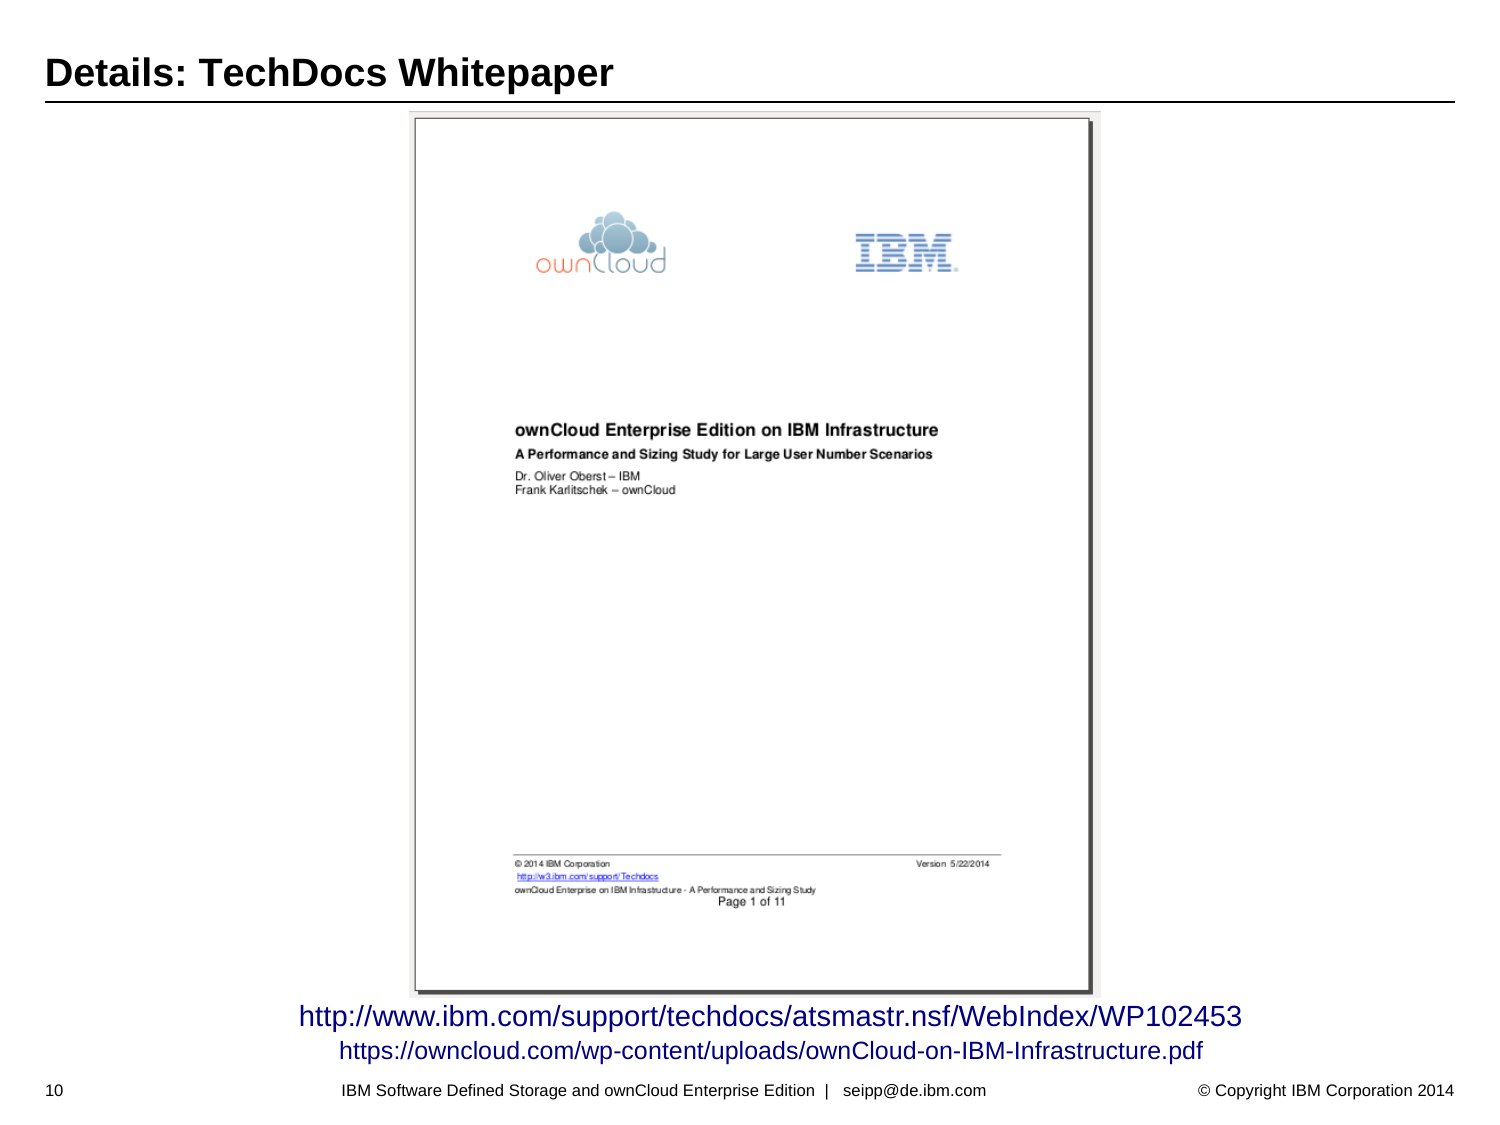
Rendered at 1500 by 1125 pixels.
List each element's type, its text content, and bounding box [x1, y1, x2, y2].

text_box http://www.ibm.com/support/techdocs/atsmastr.nsf/WebIndex/WP102453 [284, 992, 1273, 1050]
title Details: TechDocs Whitepaper [29, 44, 1455, 99]
picture [409, 111, 1101, 992]
text_box https://owncloud.com/wp-content/uploads/ownCloud-on-IBM-Infrastructure.pdf [324, 1029, 1249, 1087]
